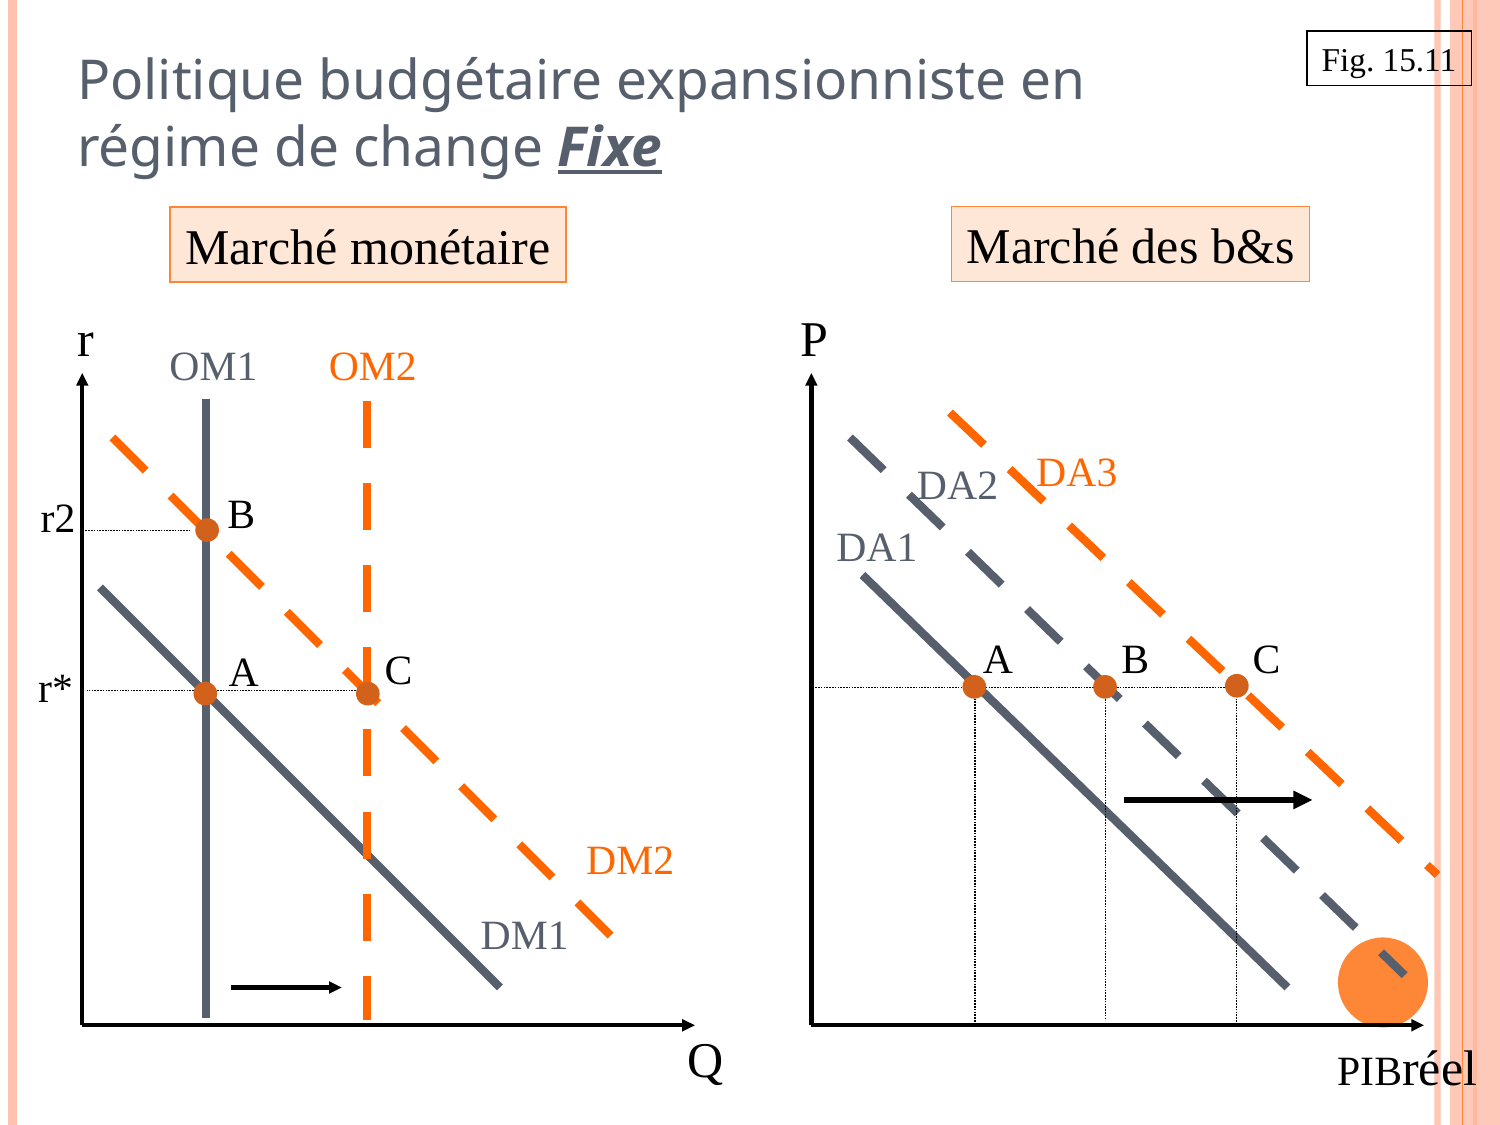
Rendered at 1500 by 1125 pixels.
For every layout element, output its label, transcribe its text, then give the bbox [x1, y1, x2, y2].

text_box DA3 [1021, 437, 1133, 503]
text_box DM1 [465, 900, 584, 965]
text_box Fig. 15.11 [1306, 30, 1472, 86]
text_box C [1237, 623, 1296, 689]
text_box r2 [25, 483, 91, 549]
text_box Marché monétaire [170, 206, 566, 282]
text_box B [1106, 623, 1164, 689]
text_box [355, 681, 377, 706]
text_box r [62, 299, 110, 374]
text_box [1093, 675, 1117, 699]
text_box PIBréel [1322, 1027, 1493, 1103]
text_box [193, 681, 214, 706]
text_box [195, 518, 212, 542]
text_box DA2 [902, 450, 1014, 515]
text_box OM2 [313, 331, 432, 397]
text_box OM1 [154, 331, 273, 397]
text_box C [369, 635, 428, 701]
text_box r* [23, 653, 89, 719]
text_box Politique budgétaire expansionniste en régime de change Fixe [62, 37, 1450, 185]
text_box A [213, 636, 274, 702]
text_box B [212, 479, 271, 545]
text_box [962, 676, 986, 699]
text_box A [968, 623, 1029, 689]
text_box [1224, 673, 1249, 698]
text_box DM2 [571, 825, 690, 890]
text_box P [785, 299, 844, 374]
text_box Marché des b&s [951, 206, 1310, 282]
text_box Q [672, 1020, 739, 1095]
text_box DA1 [821, 512, 933, 578]
